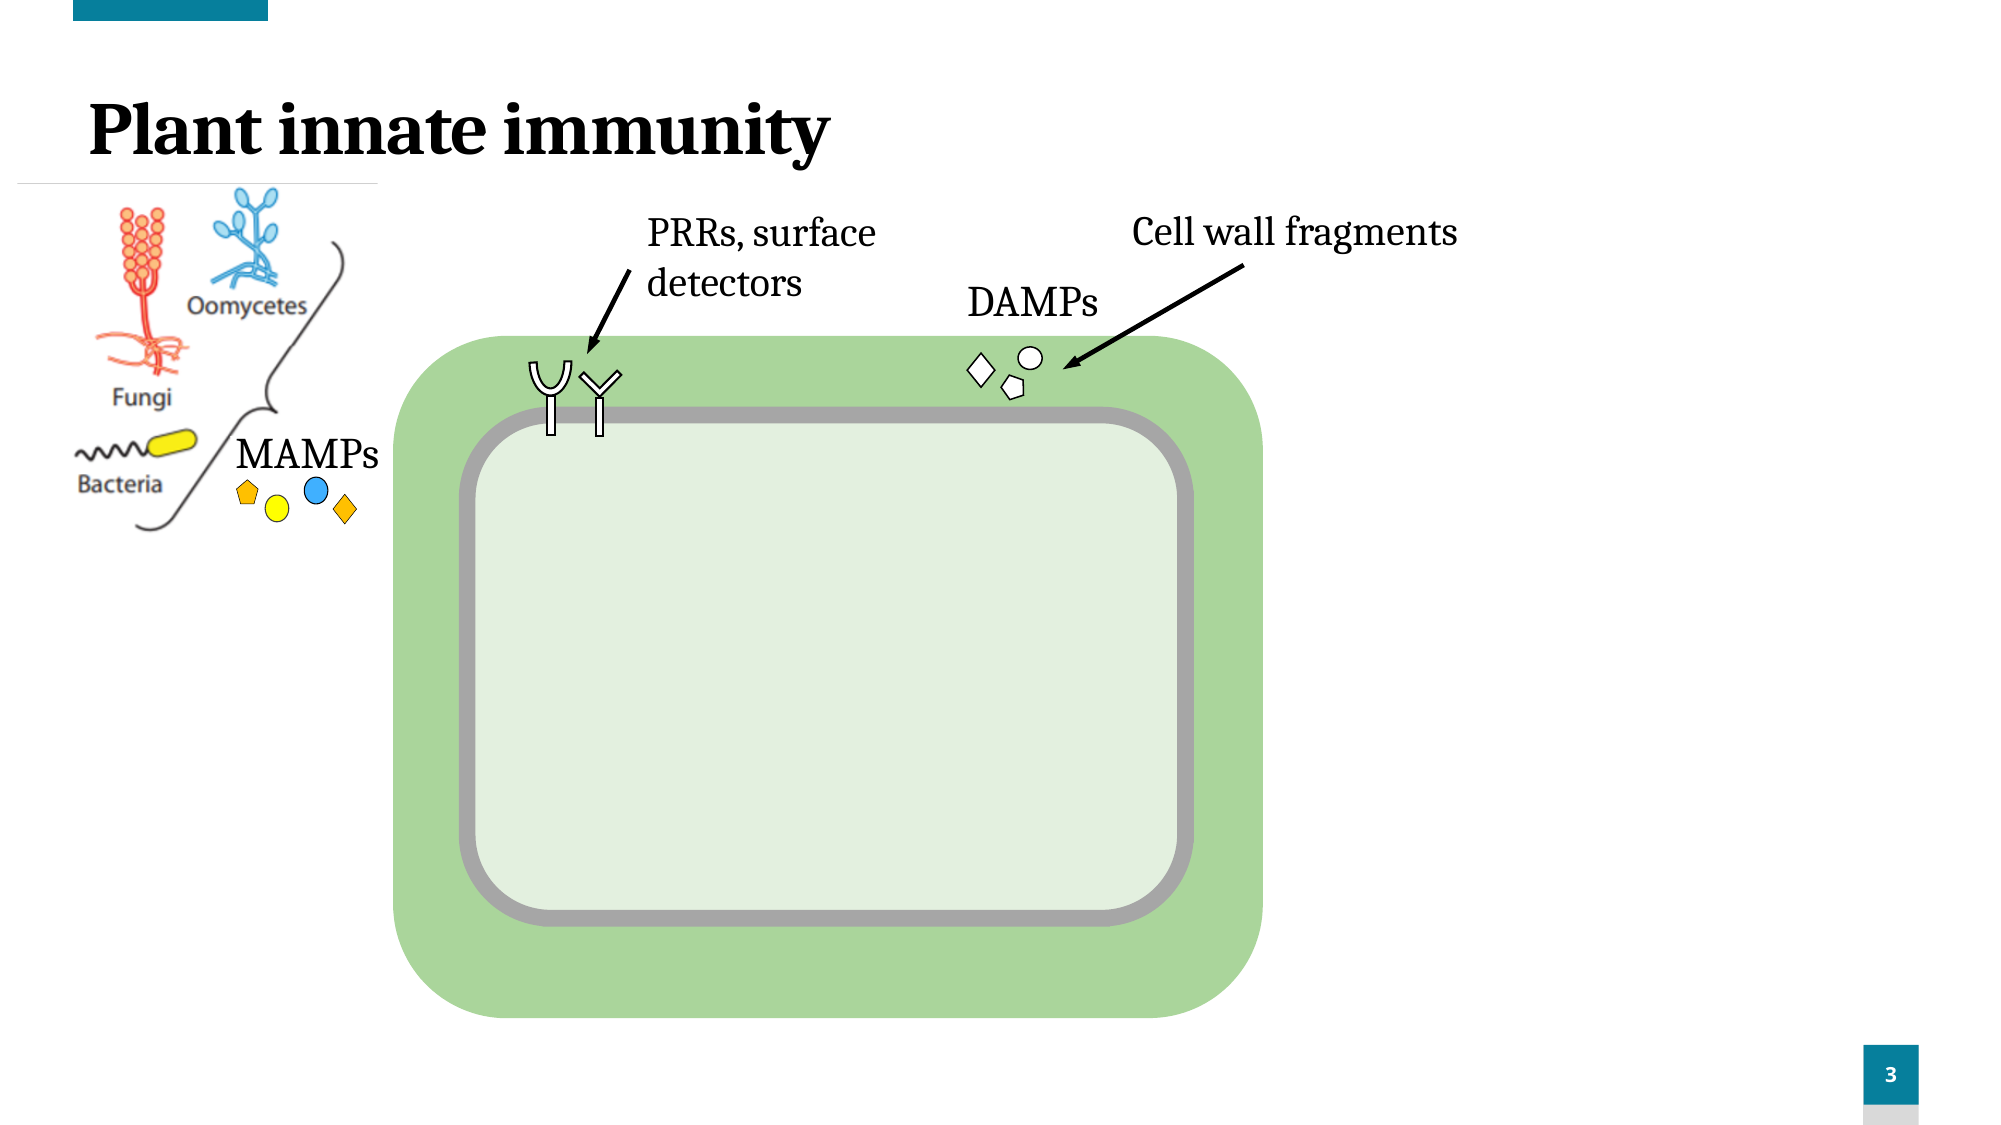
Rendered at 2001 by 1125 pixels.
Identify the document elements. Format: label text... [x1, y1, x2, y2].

text_box Cell wall fragments [1117, 196, 1490, 263]
text_box MAMPs [220, 416, 394, 485]
text_box [304, 477, 328, 504]
text_box [265, 495, 289, 522]
text_box [236, 479, 259, 504]
text_box PRRs, surface detectors [632, 197, 972, 314]
picture [17, 178, 378, 536]
text_box DAMPs [952, 264, 1118, 334]
text_box [221, 335, 1263, 1019]
title Plant innate immunity [73, 82, 1907, 179]
text_box [333, 494, 357, 524]
